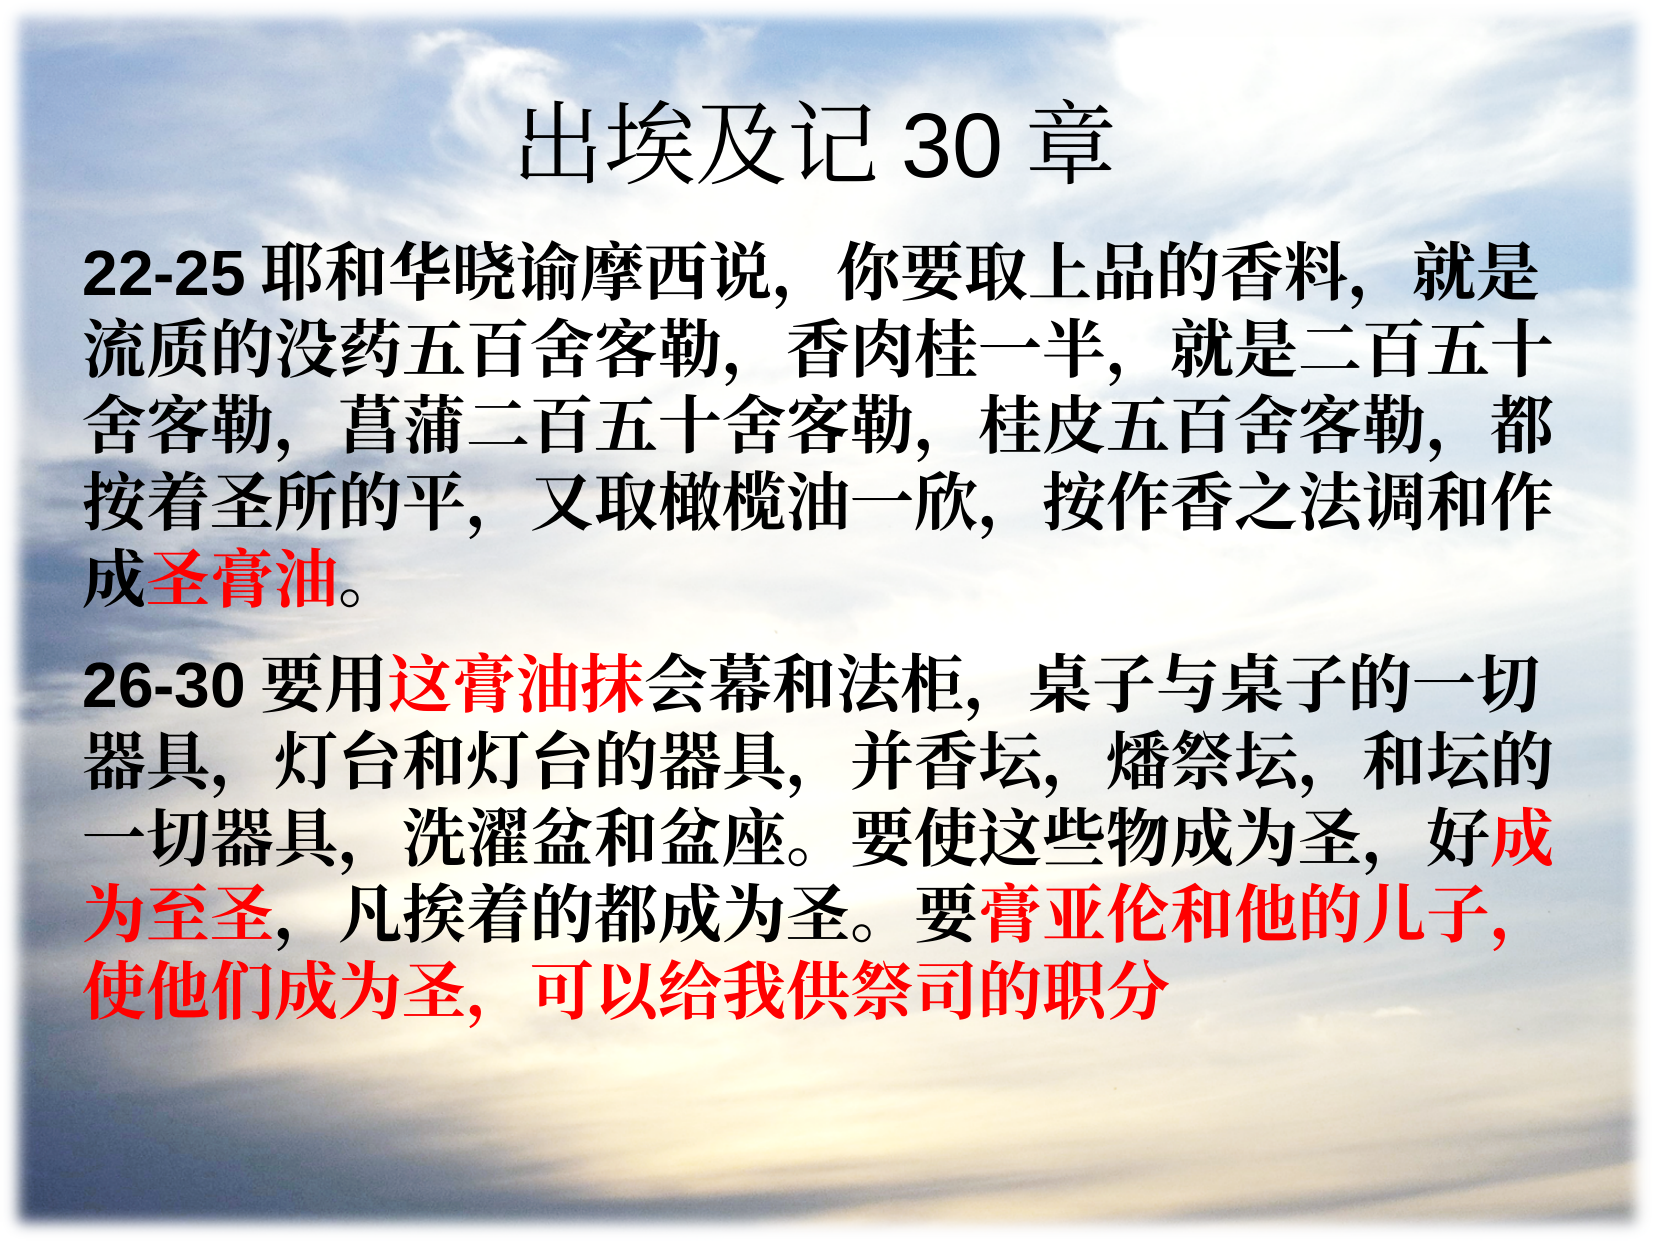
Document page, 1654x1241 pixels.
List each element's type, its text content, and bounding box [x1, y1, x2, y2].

picture [0, 0, 1654, 1241]
list 22-25耶和华晓谕摩西说，你要取上品的香料，就是流质的没药五百舍客勒，香肉桂一半，就是二百五十舍客勒，菖蒲二百五十舍客勒，桂皮五百舍客勒，都按着圣所的平，又取橄榄油一欣，按作香之法调和作成圣膏油。 26-30要用这膏油抹会幕和法柜，桌子与桌子的一切器具，灯台和灯台的器具，并香坛，燔祭坛，和坛的一切器具，洗濯盆和盆座。要使这些物成为圣，好成为至圣，凡挨着的都成为圣。要膏亚伦和他的儿子，使他们成为圣，可以给我供祭司的职分 [82, 231, 1571, 1109]
title 出埃及记30章 [82, 49, 1547, 231]
